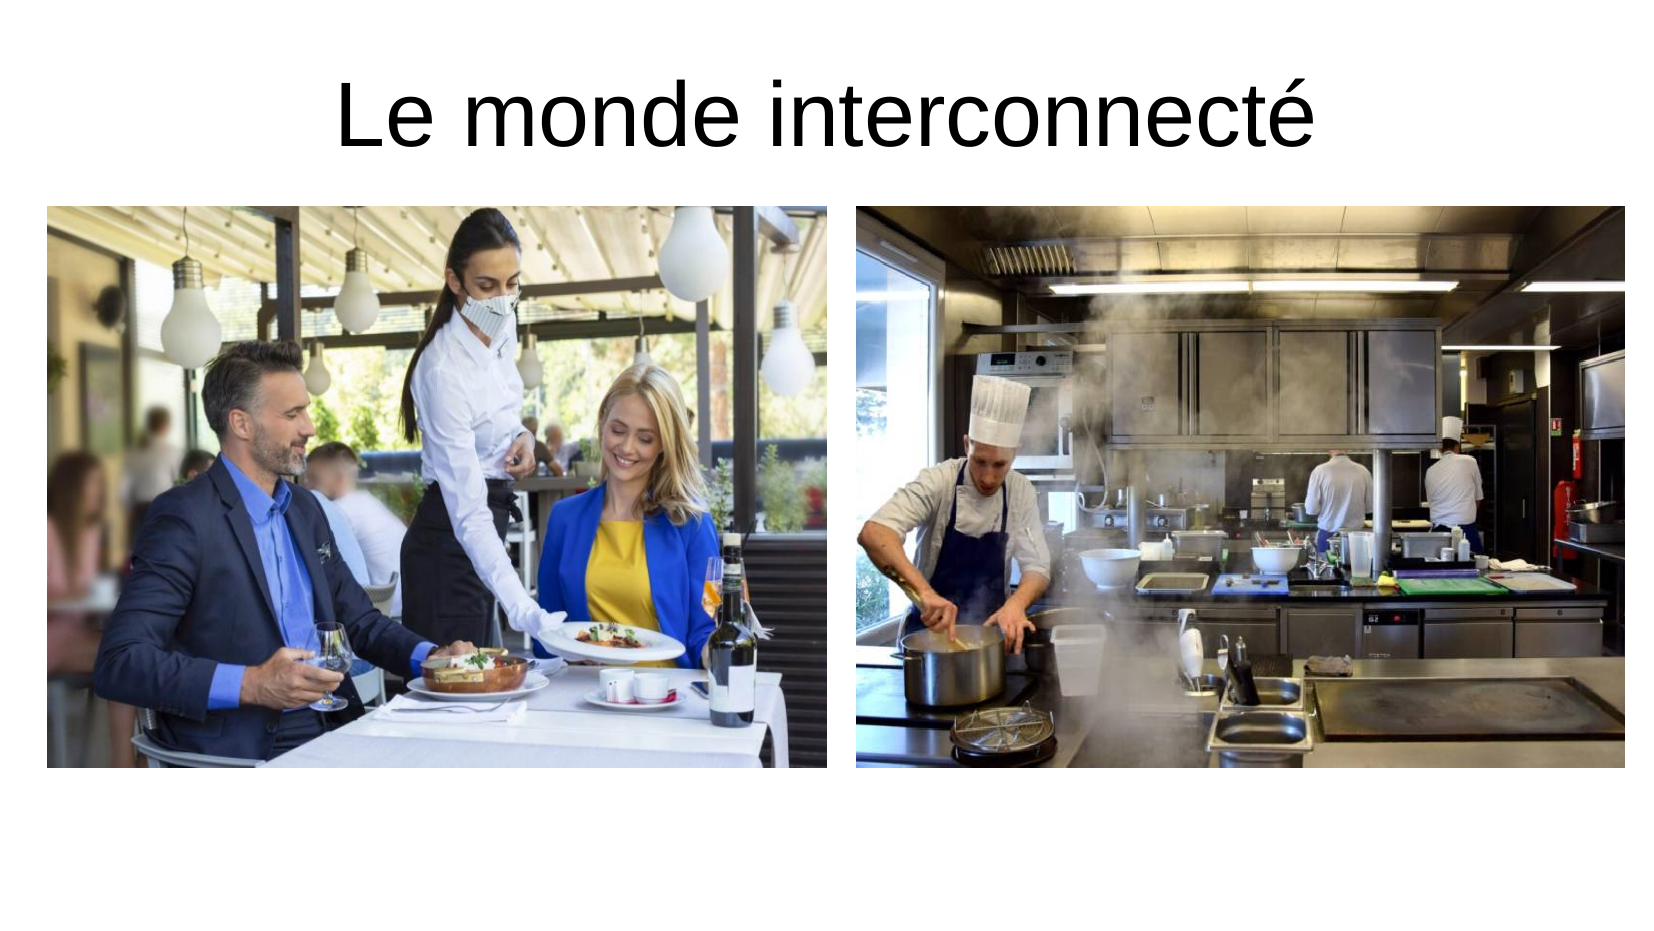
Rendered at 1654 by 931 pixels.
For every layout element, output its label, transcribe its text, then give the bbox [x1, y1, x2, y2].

picture [856, 206, 1625, 768]
picture [47, 206, 827, 768]
title Le monde interconnecté [82, 37, 1571, 193]
